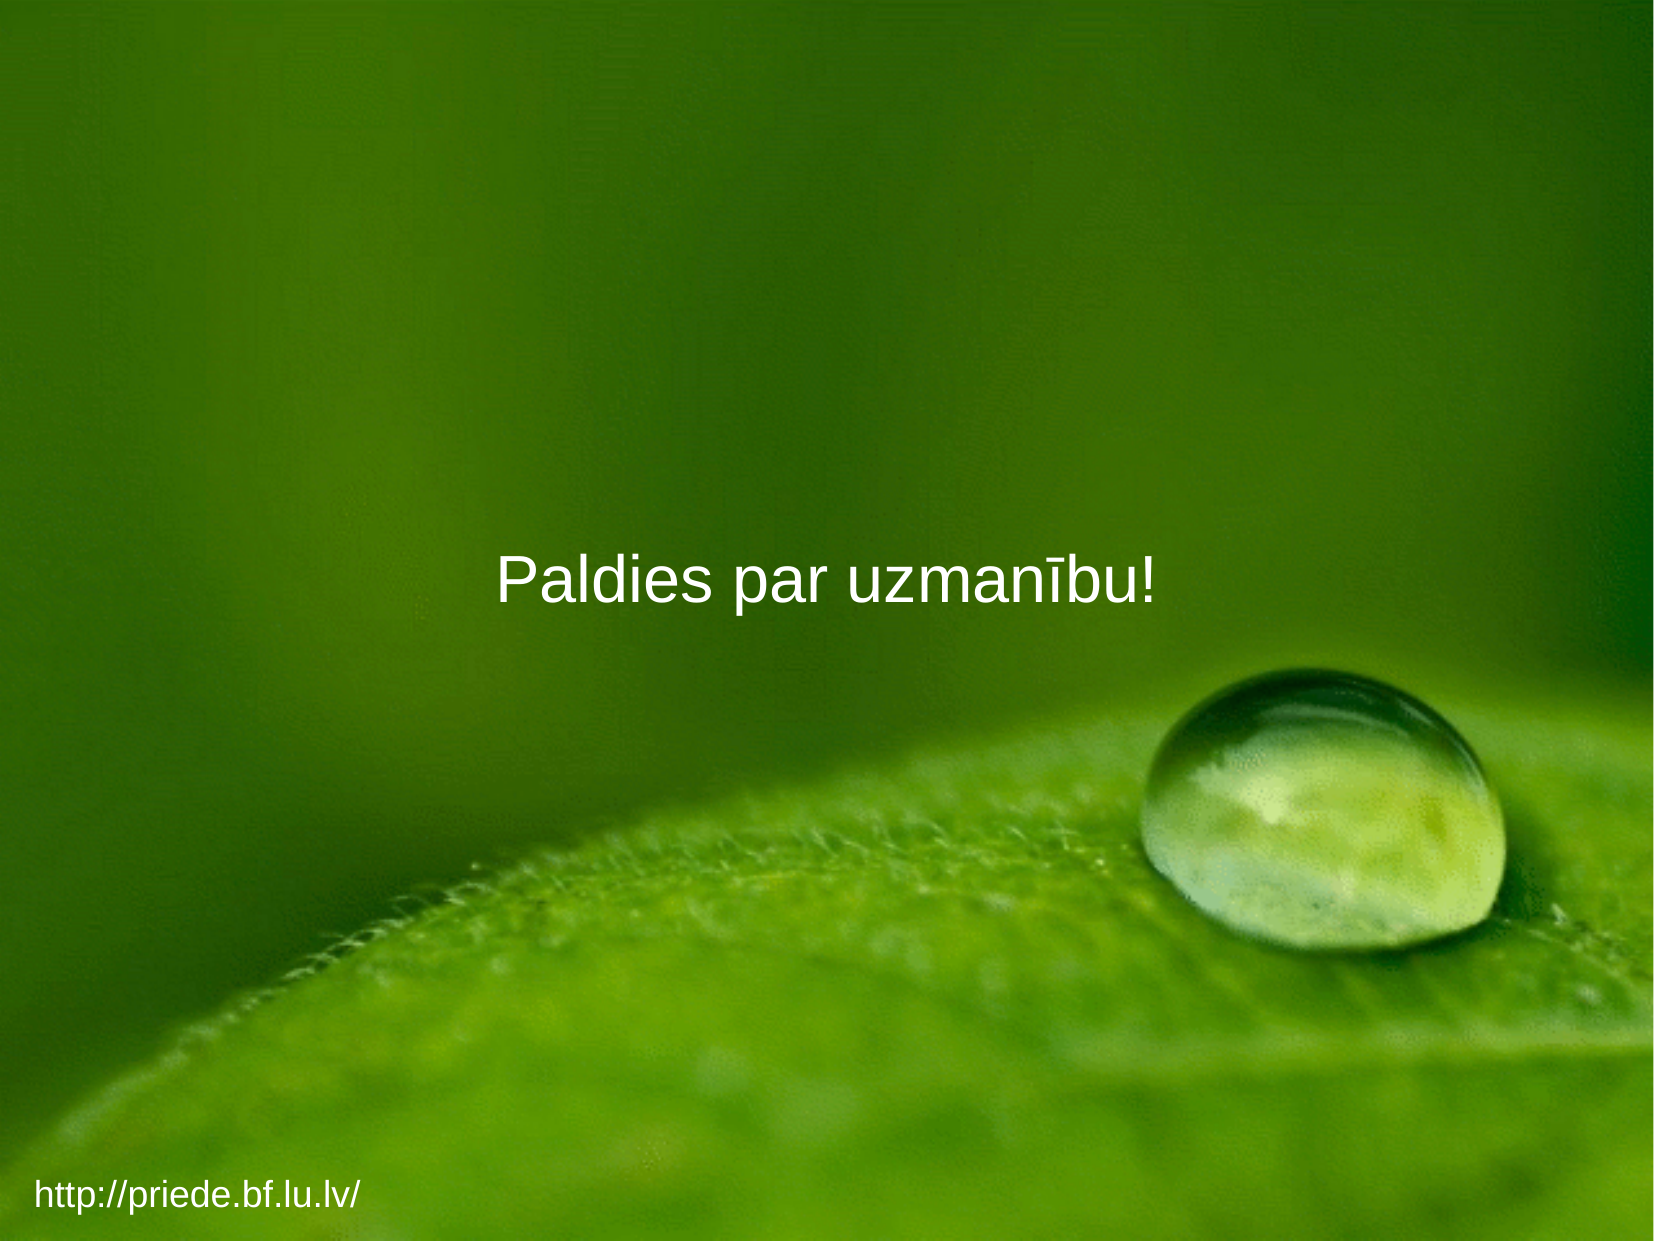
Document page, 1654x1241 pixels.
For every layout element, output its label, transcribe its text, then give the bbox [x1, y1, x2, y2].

subtitle Paldies par uzmanību! [82, 49, 1571, 1109]
text_box http://priede.bf.lu.lv/ [19, 1165, 491, 1223]
picture [0, 0, 1654, 1241]
